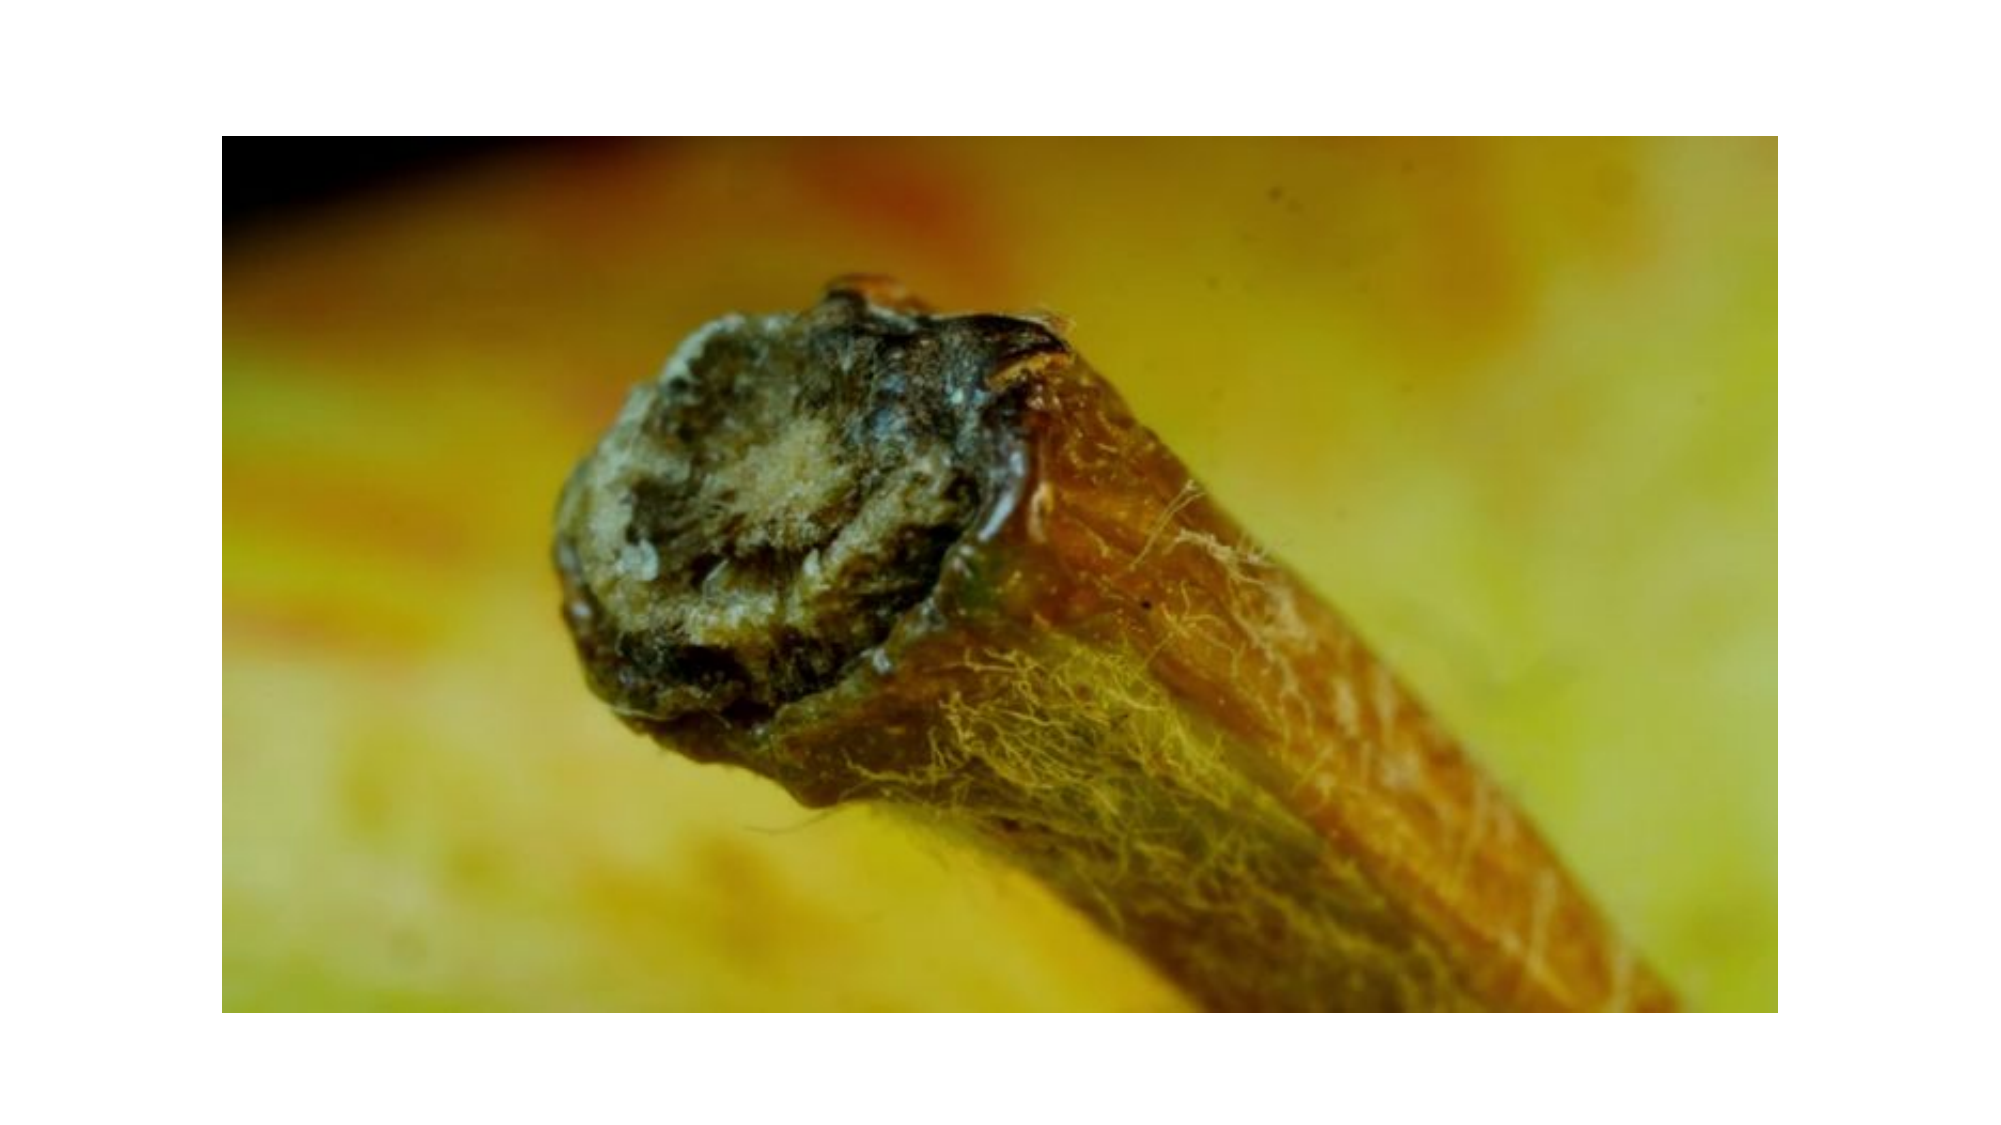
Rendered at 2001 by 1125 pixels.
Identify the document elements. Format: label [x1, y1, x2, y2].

picture [222, 136, 1778, 1013]
